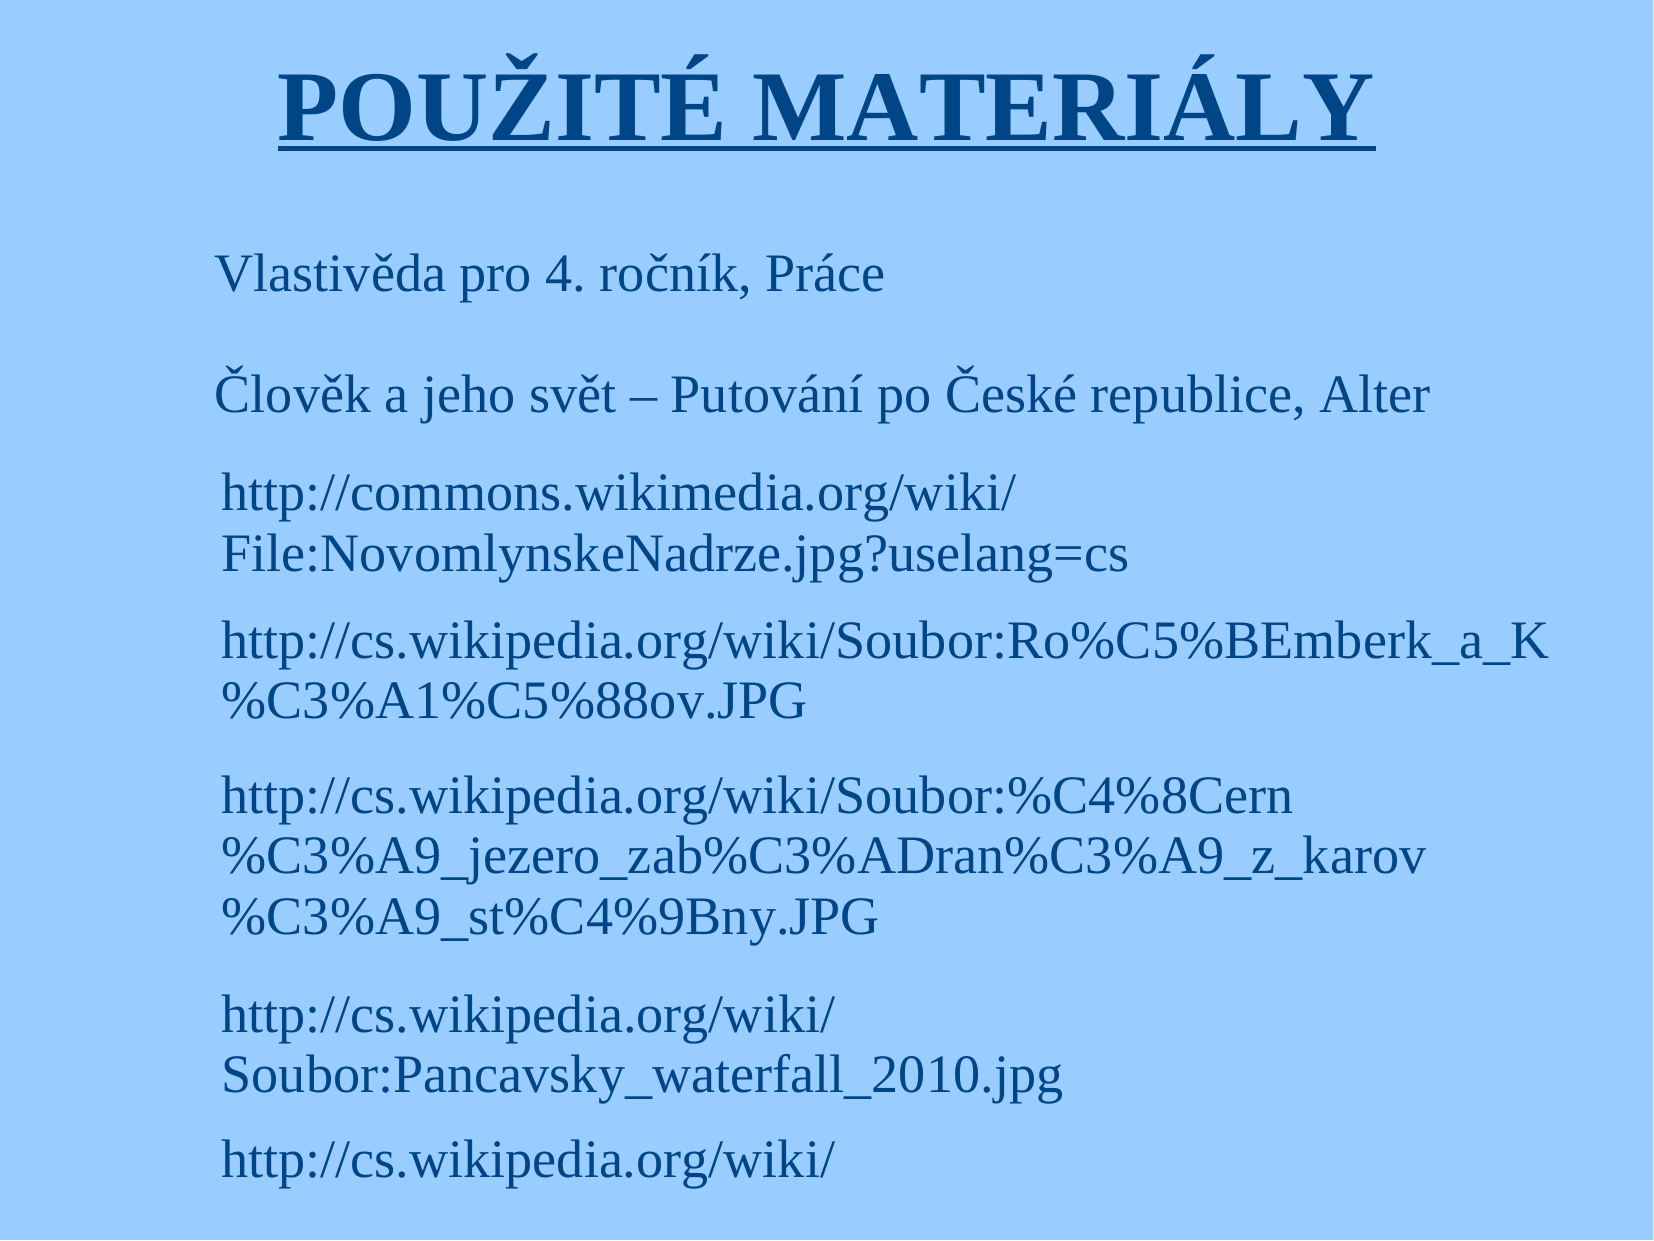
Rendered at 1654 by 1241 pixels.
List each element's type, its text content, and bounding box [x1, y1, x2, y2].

text_box http://cs.wikipedia.org/wiki/Soubor:Ro%C5%BEmberk_a_K%C3%A1%C5%88ov.JPG [206, 602, 1654, 739]
text_box http://commons.wikimedia.org/wiki/File:NovomlynskeNadrze.jpg?uselang=cs [206, 454, 1501, 591]
text_box http://cs.wikipedia.org/wiki/ [206, 1122, 1359, 1198]
text_box POUŽITÉ MATERIÁLY [88, 0, 1565, 208]
text_box http://cs.wikipedia.org/wiki/Soubor:%C4%8Cern%C3%A9_jezero_zab%C3%ADran%C3%A9_z_karov%C3%A9_st%C4%9Bny.JPG [206, 757, 1609, 954]
text_box Vlastivěda pro 4. ročník, Práce Člověk a jeho svět – Putování po České republice, Alter [199, 236, 1447, 372]
text_box http://cs.wikipedia.org/wiki/Soubor:Pancavsky_waterfall_2010.jpg [206, 976, 1536, 1113]
